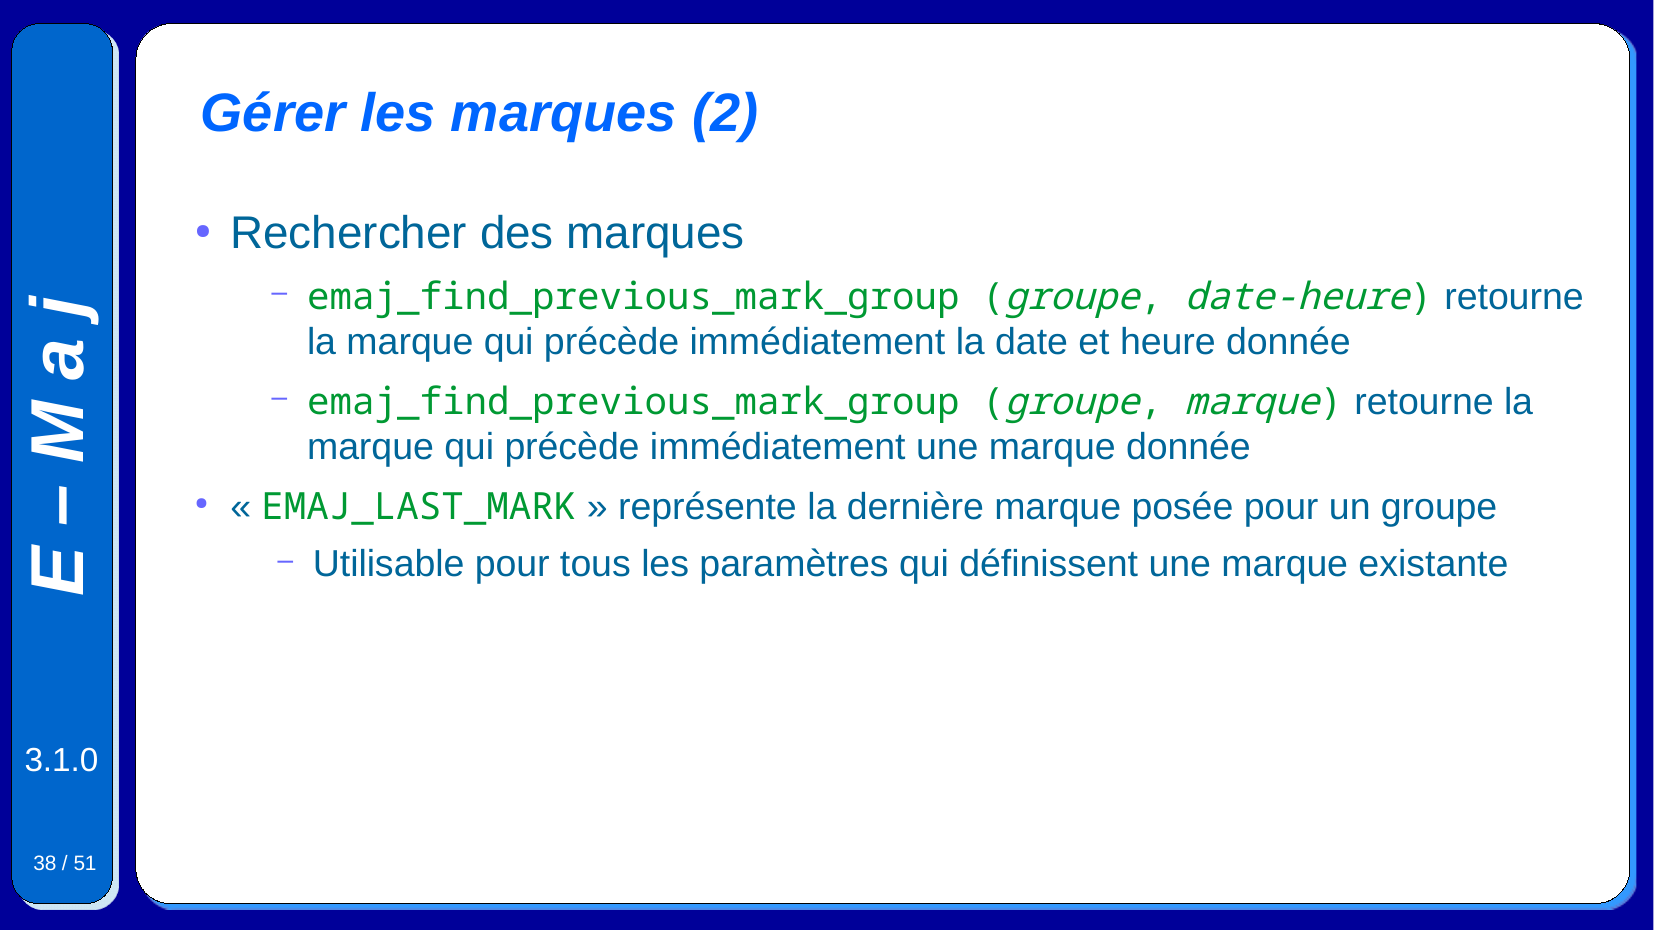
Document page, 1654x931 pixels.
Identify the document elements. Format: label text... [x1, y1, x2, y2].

list Rechercher des marques emaj_find_previous_mark_group (groupe, date-heure) retourne la marque qui précède immédiatement la date et heure donnée emaj_find_previous_mark_group (groupe, marque) retourne la marque qui précède immédiatement une marque donnée « EMAJ_LAST_MARK » représente la dernière marque posée pour un groupe Utilisable pour tous les paramètres qui définissent une marque existante [177, 206, 1587, 827]
title Gérer les marques (2) [200, 34, 1575, 191]
